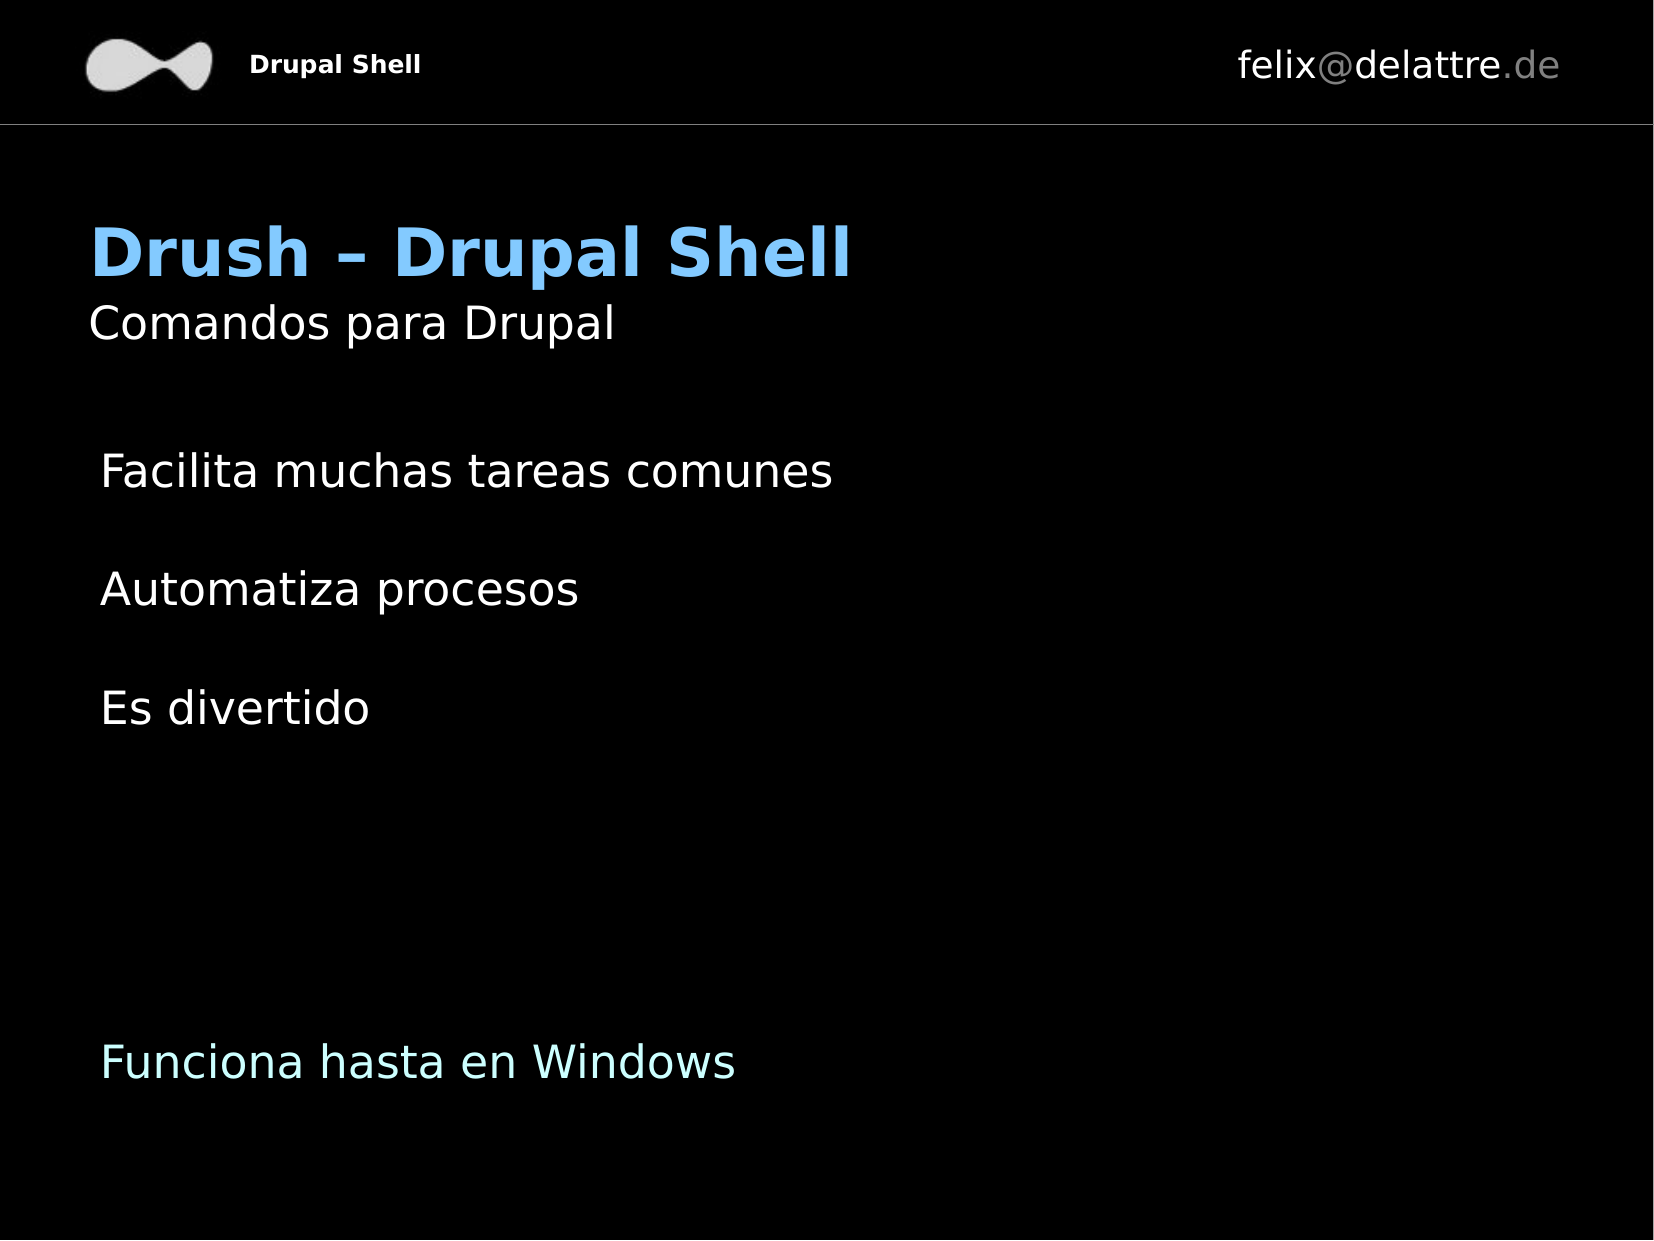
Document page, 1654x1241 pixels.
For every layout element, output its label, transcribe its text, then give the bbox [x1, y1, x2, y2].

picture [62, 31, 229, 104]
text_box Comandos para Drupal [64, 281, 1330, 368]
text_box Funciona hasta en Windows [76, 1019, 1583, 1106]
text_box Facilita muchas tareas comunes [76, 428, 1583, 515]
text_box Drush – Drupal Shell [65, 197, 879, 281]
text_box Es divertido [76, 665, 1583, 752]
text_box Automatiza procesos [76, 547, 1583, 634]
